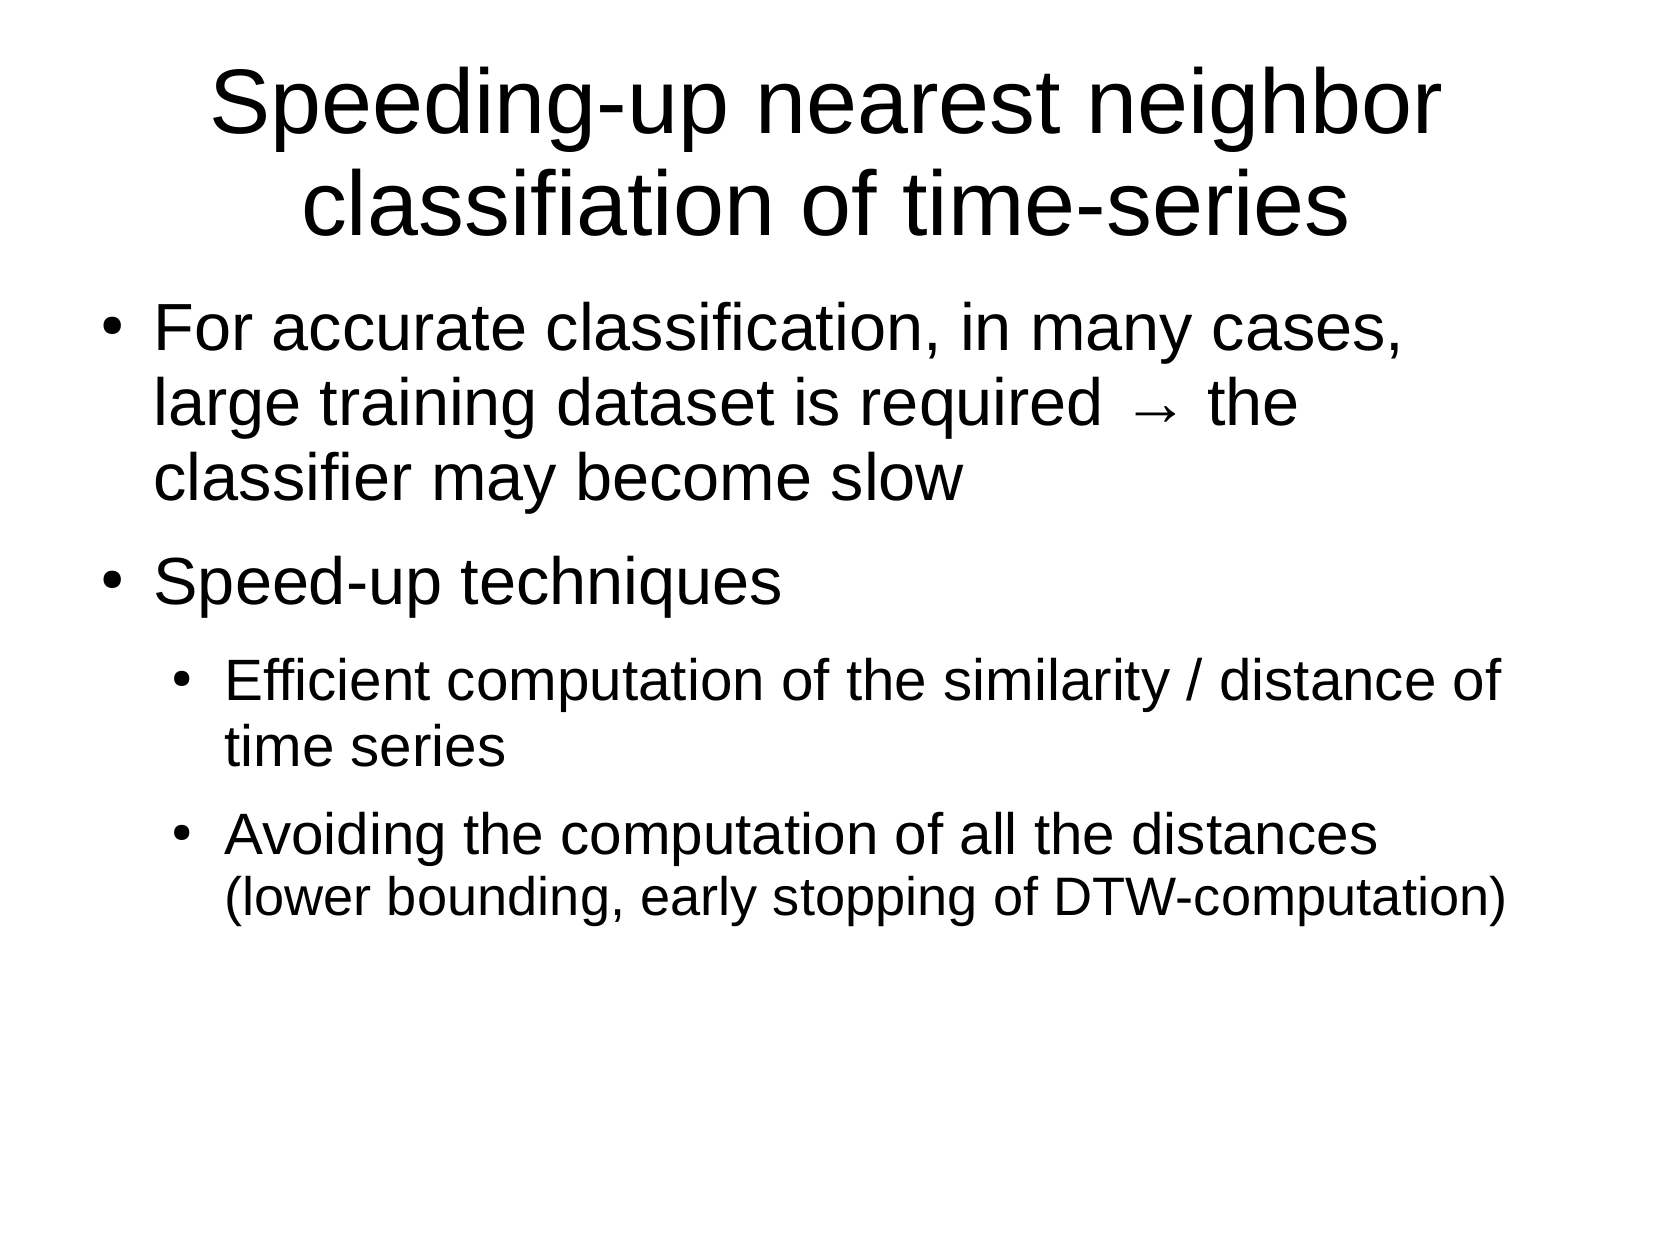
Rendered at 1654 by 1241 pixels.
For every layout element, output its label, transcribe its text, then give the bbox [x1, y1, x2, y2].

title Speeding-up nearest neighbor classifiation of time-series [82, 49, 1571, 257]
list For accurate classification, in many cases, large training dataset is required → the classifier may become slow Speed-up techniques Efficient computation of the similarity / distance of time series Avoiding the computation of all the distances (lower bounding, early stopping of DTW-computation) [82, 290, 1571, 1109]
